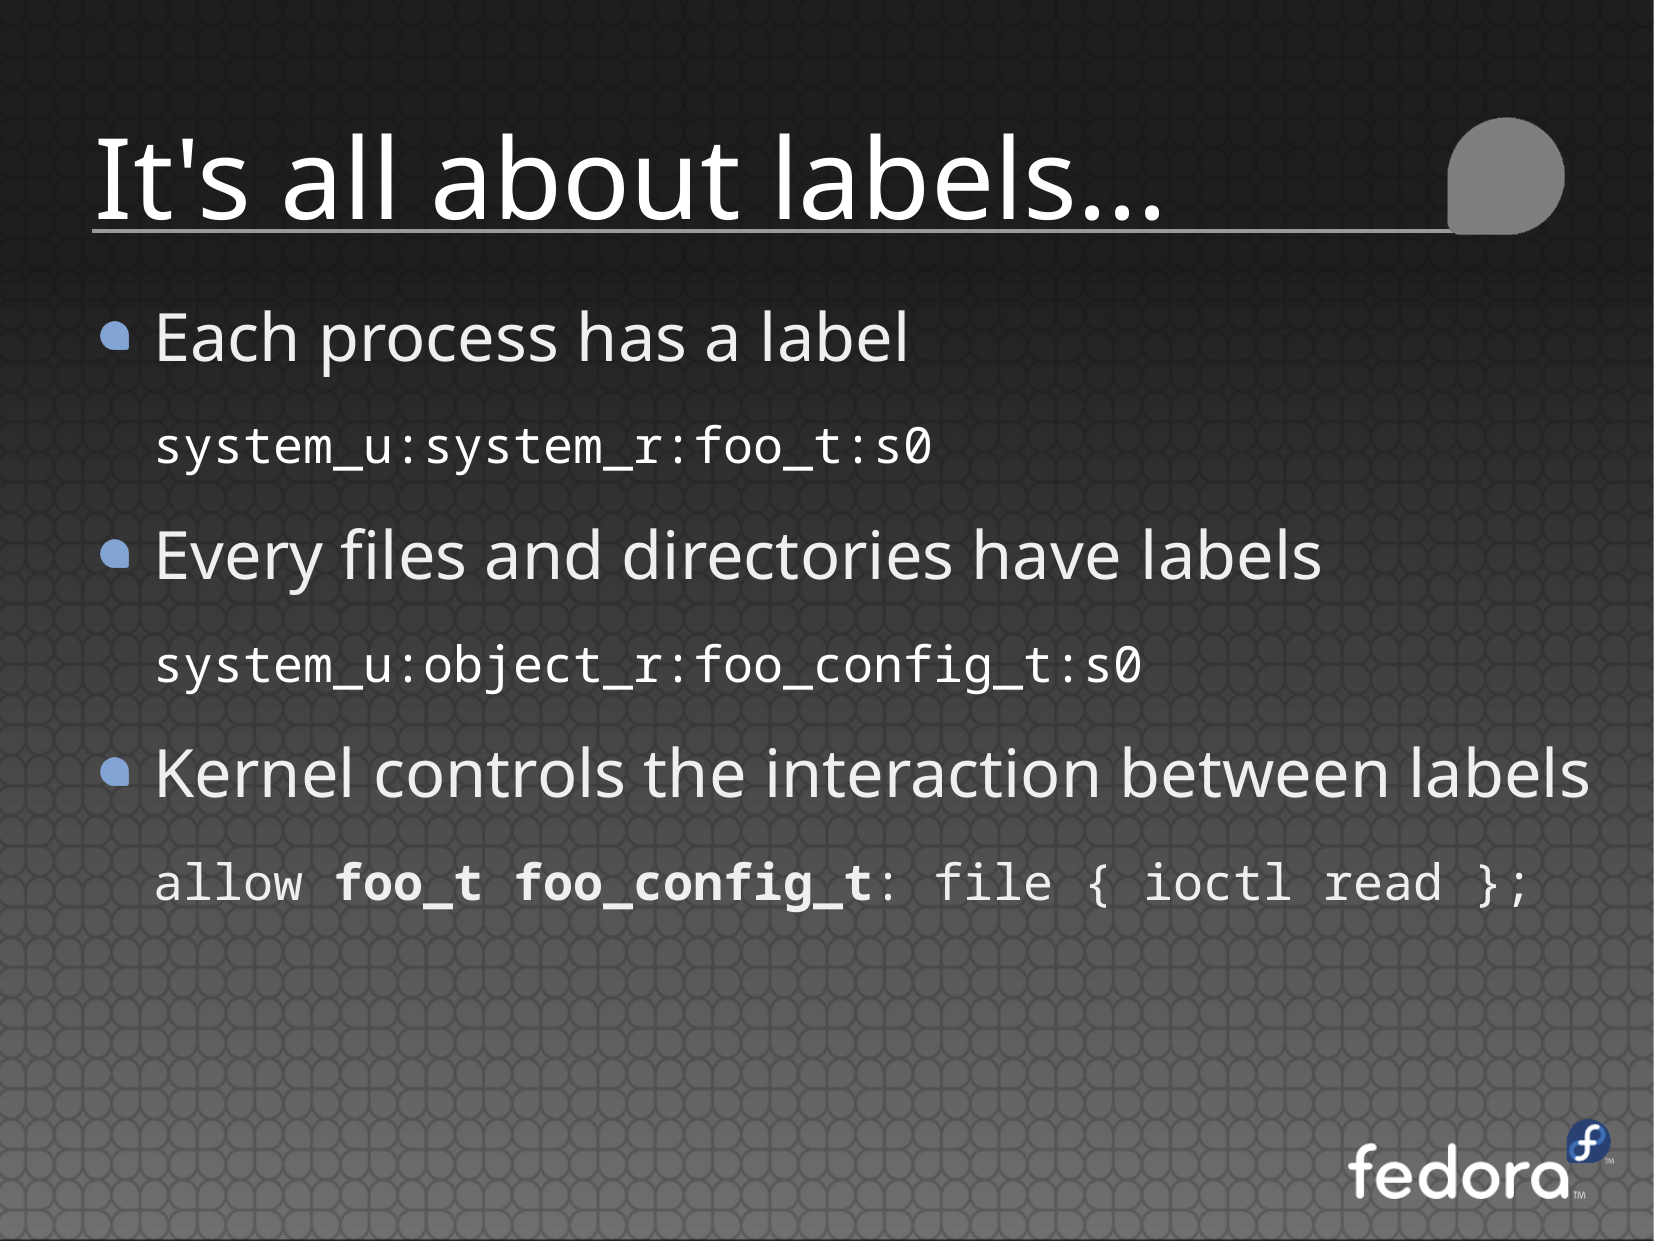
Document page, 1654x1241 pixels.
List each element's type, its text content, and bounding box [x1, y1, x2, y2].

list Each process has a label system_u:system_r:foo_t:s0 Every files and directories have labels system_u:object_r:foo_config_t:s0 Kernel controls the interaction between labels allow foo_t foo_config_t: file { ioctl read }; [82, 290, 1622, 1094]
title It's all about labels... [94, 100, 1426, 251]
picture [0, 0, 1654, 1241]
